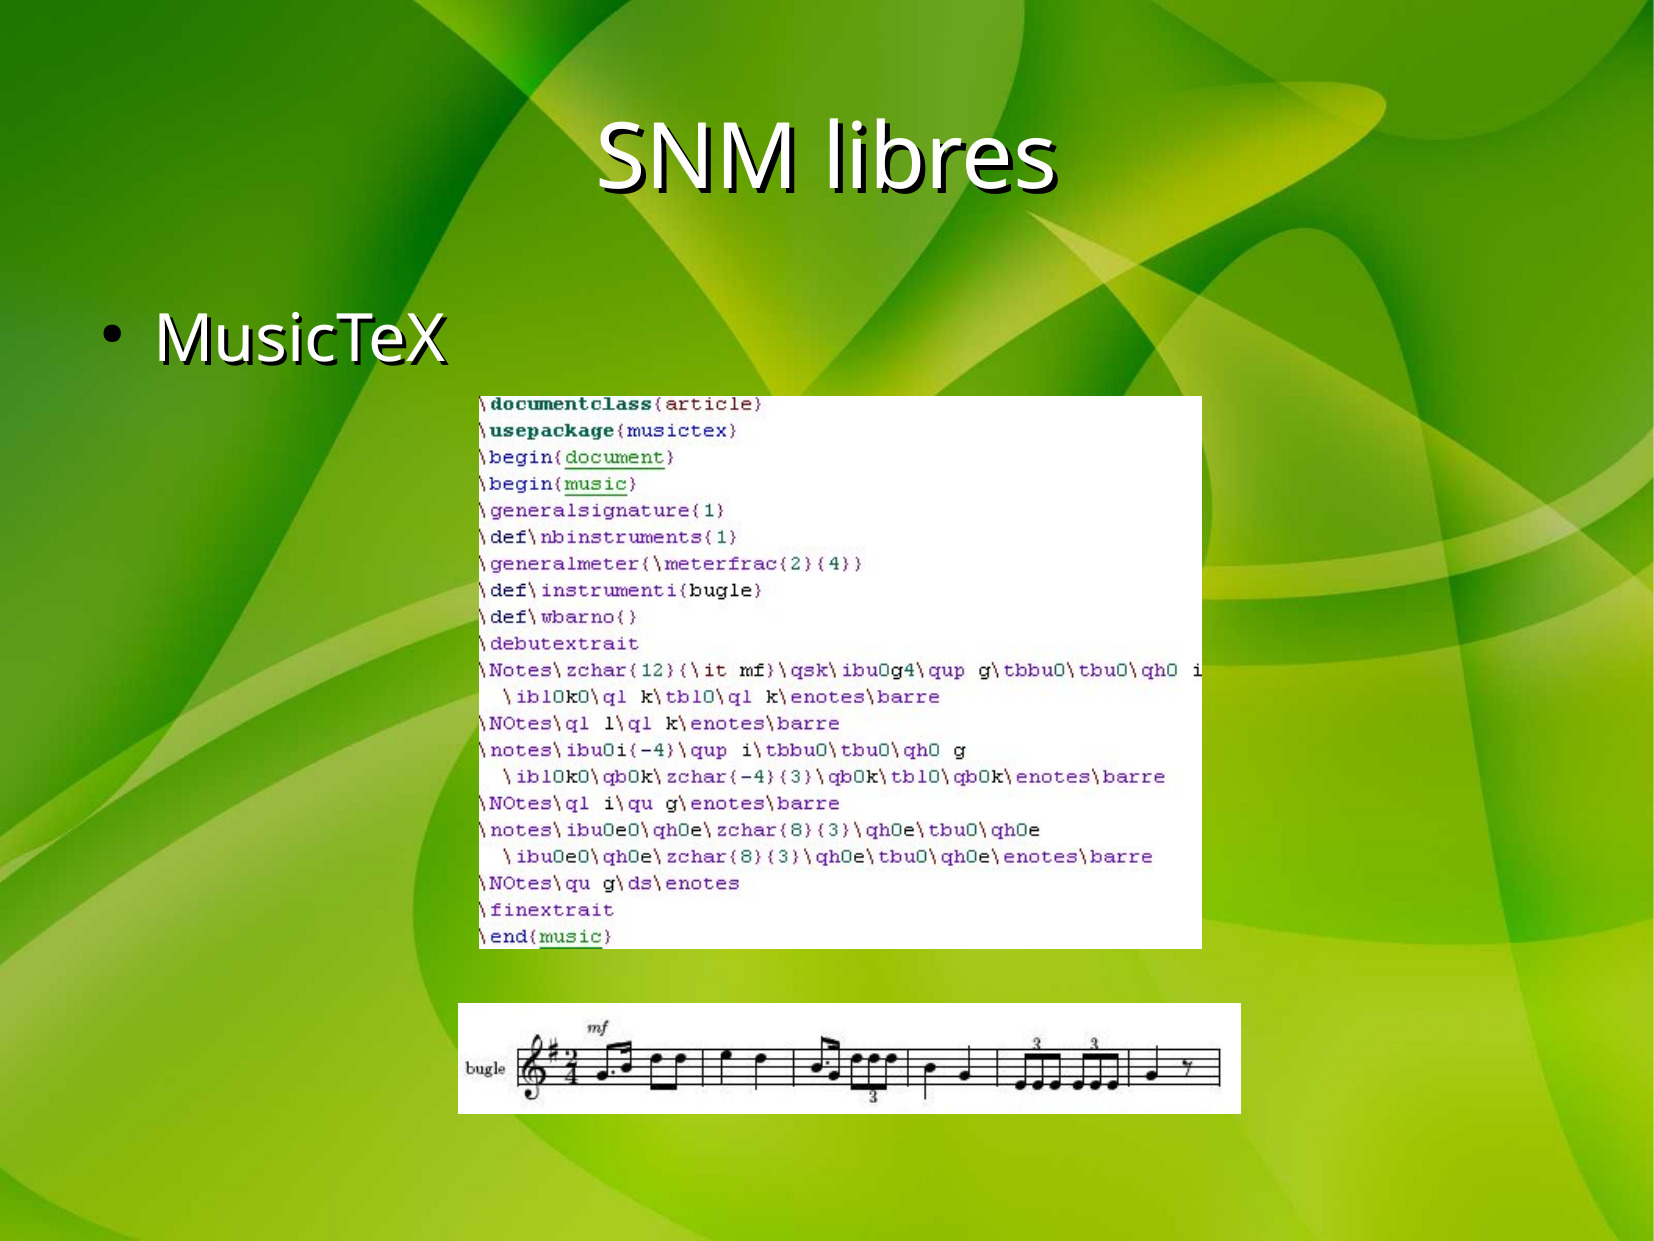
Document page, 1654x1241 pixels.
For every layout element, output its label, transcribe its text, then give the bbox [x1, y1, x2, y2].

list MusicTeX [82, 290, 1571, 1109]
title SNM libres [82, 49, 1571, 257]
picture [0, 0, 1654, 1241]
